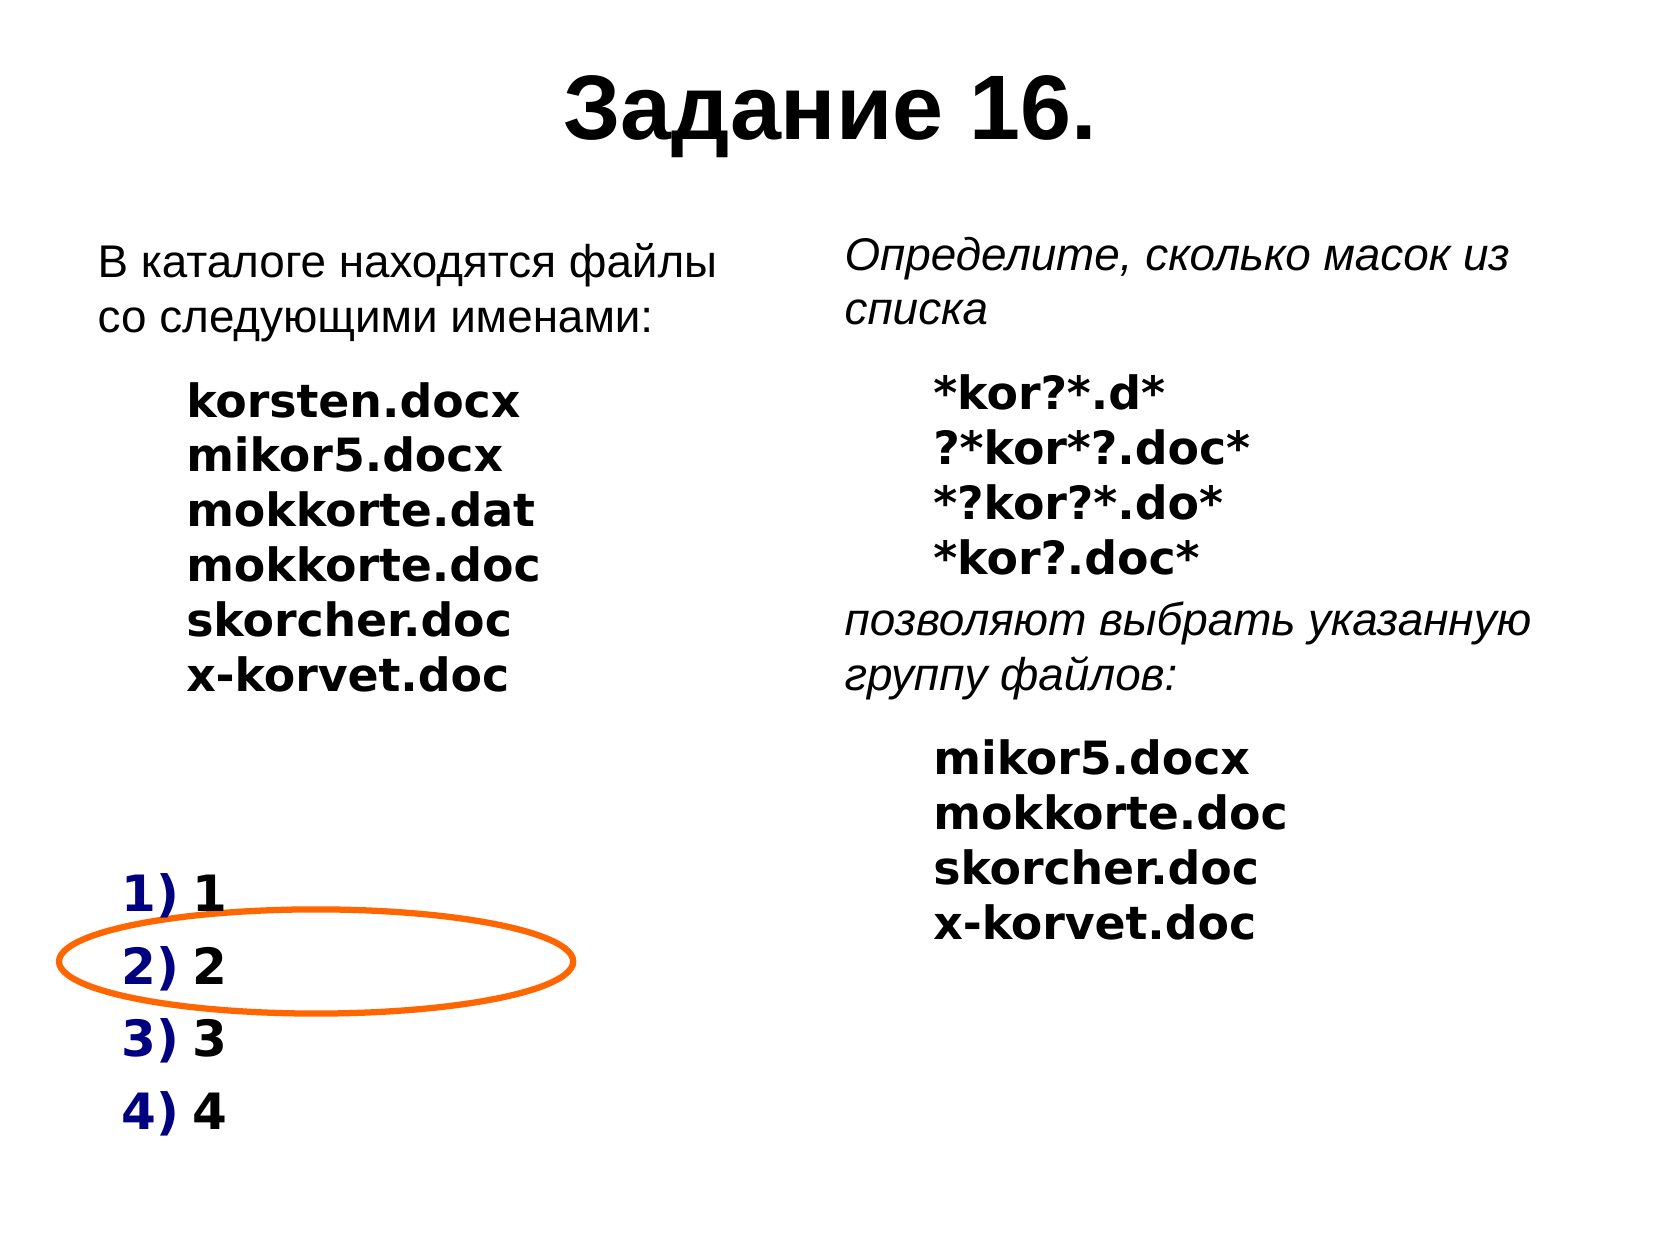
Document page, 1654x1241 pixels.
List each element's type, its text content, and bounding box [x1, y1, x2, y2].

list 1 2 3 4 [76, 861, 804, 1170]
title Задание 16. [82, 40, 1571, 266]
list Определите, сколько масок из списка *kor?*.d* ?*kor*?.doc* *?kor?*.do* *kor?.doc* позволяют выбрать указанную группу файлов: mikor5.docx mokkorte.doc skorcher.doc x-korvet.doc [844, 224, 1571, 1010]
list В каталоге находятся файлы со следующими именами: korsten.docx mikor5.docx mokkorte.dat mokkorte.doc skorcher.doc x-korvet.doc [82, 224, 792, 780]
